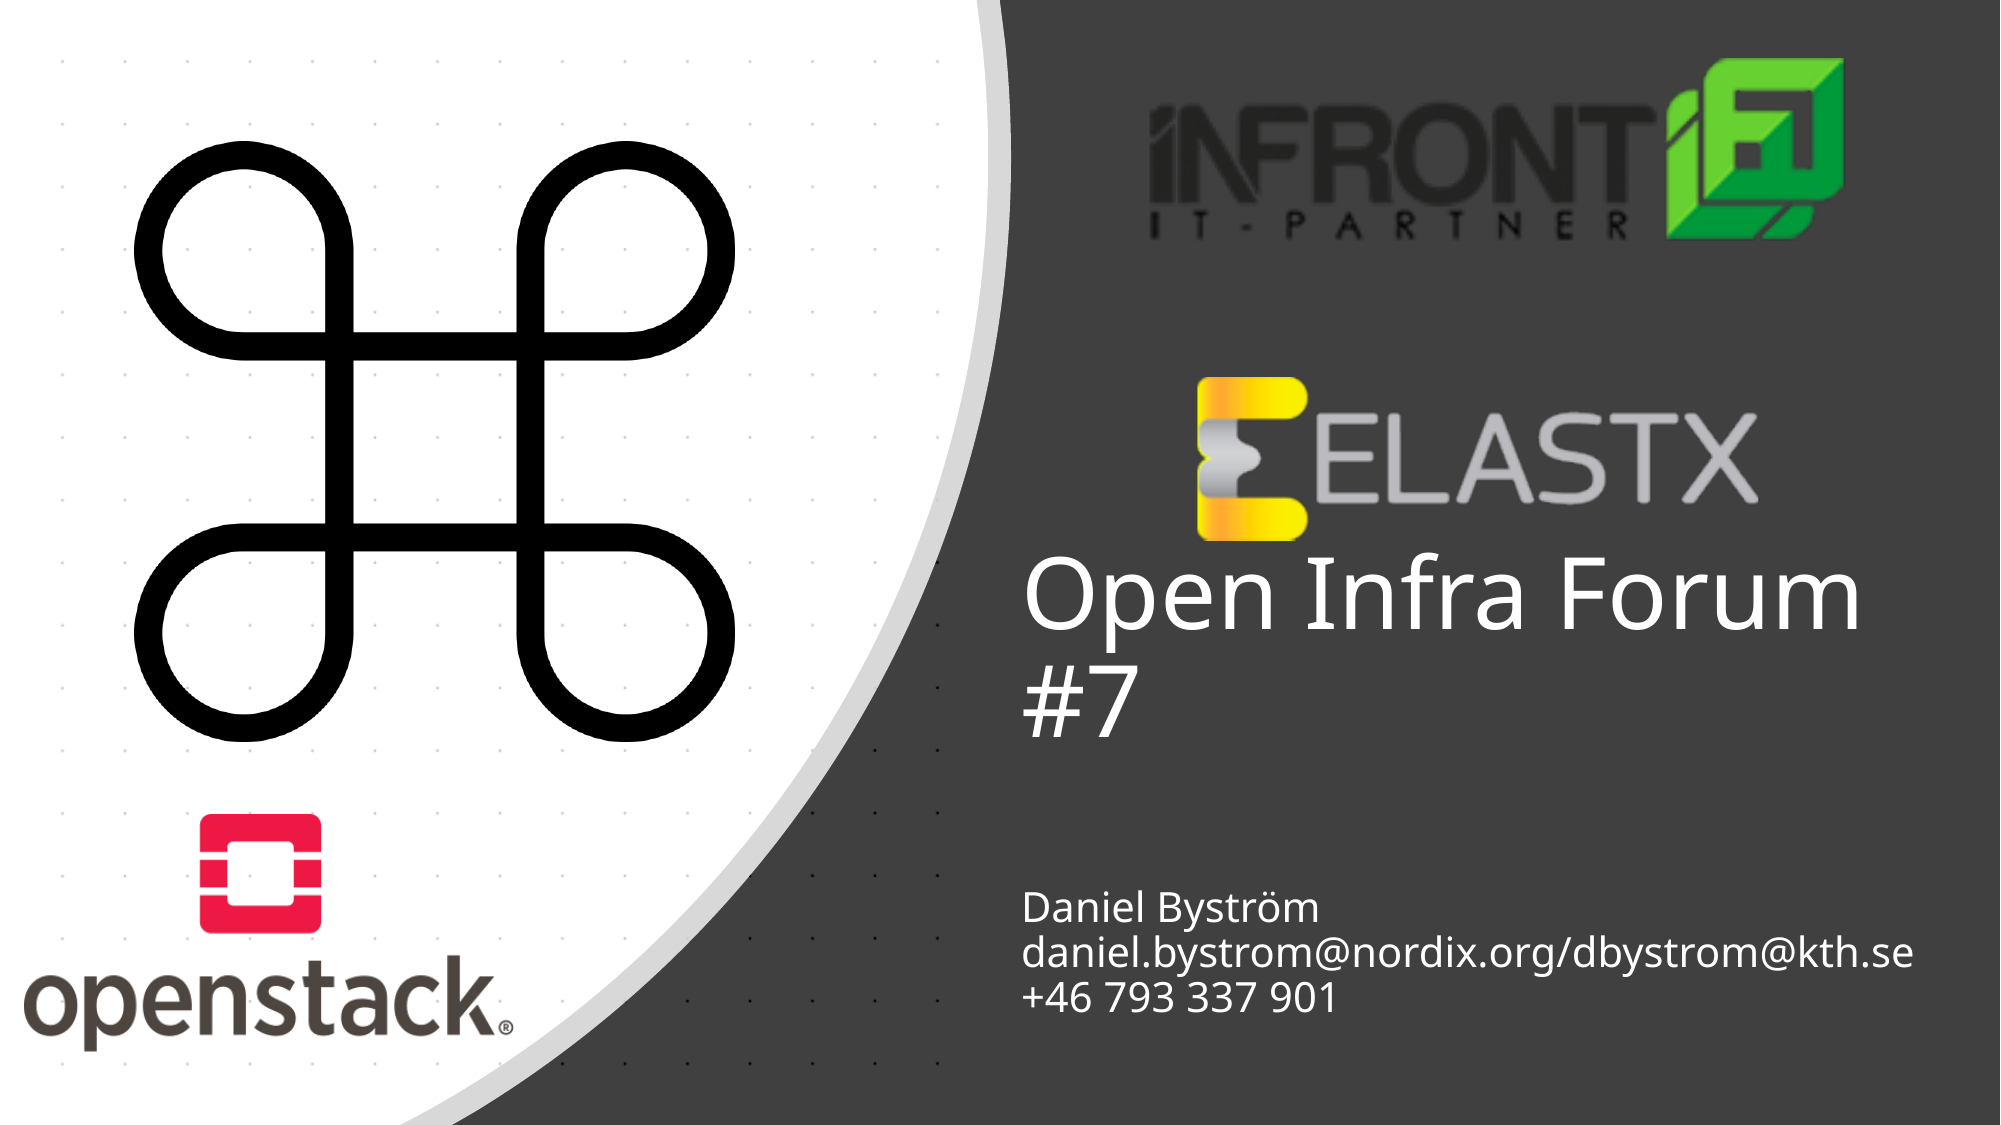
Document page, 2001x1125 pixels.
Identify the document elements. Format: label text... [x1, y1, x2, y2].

text_box [0, 0, 2000, 1125]
picture [454, 441, 976, 1125]
picture [1136, 58, 1867, 244]
text_box Daniel Byström daniel.bystrom@nordix.org/dbystrom@kth.se +46 793 337 901 [1006, 820, 1985, 1087]
picture [134, 141, 735, 742]
picture [24, 814, 514, 1052]
picture [1149, 377, 1810, 541]
text_box Open Infra Forum #7 [1006, 292, 1985, 767]
